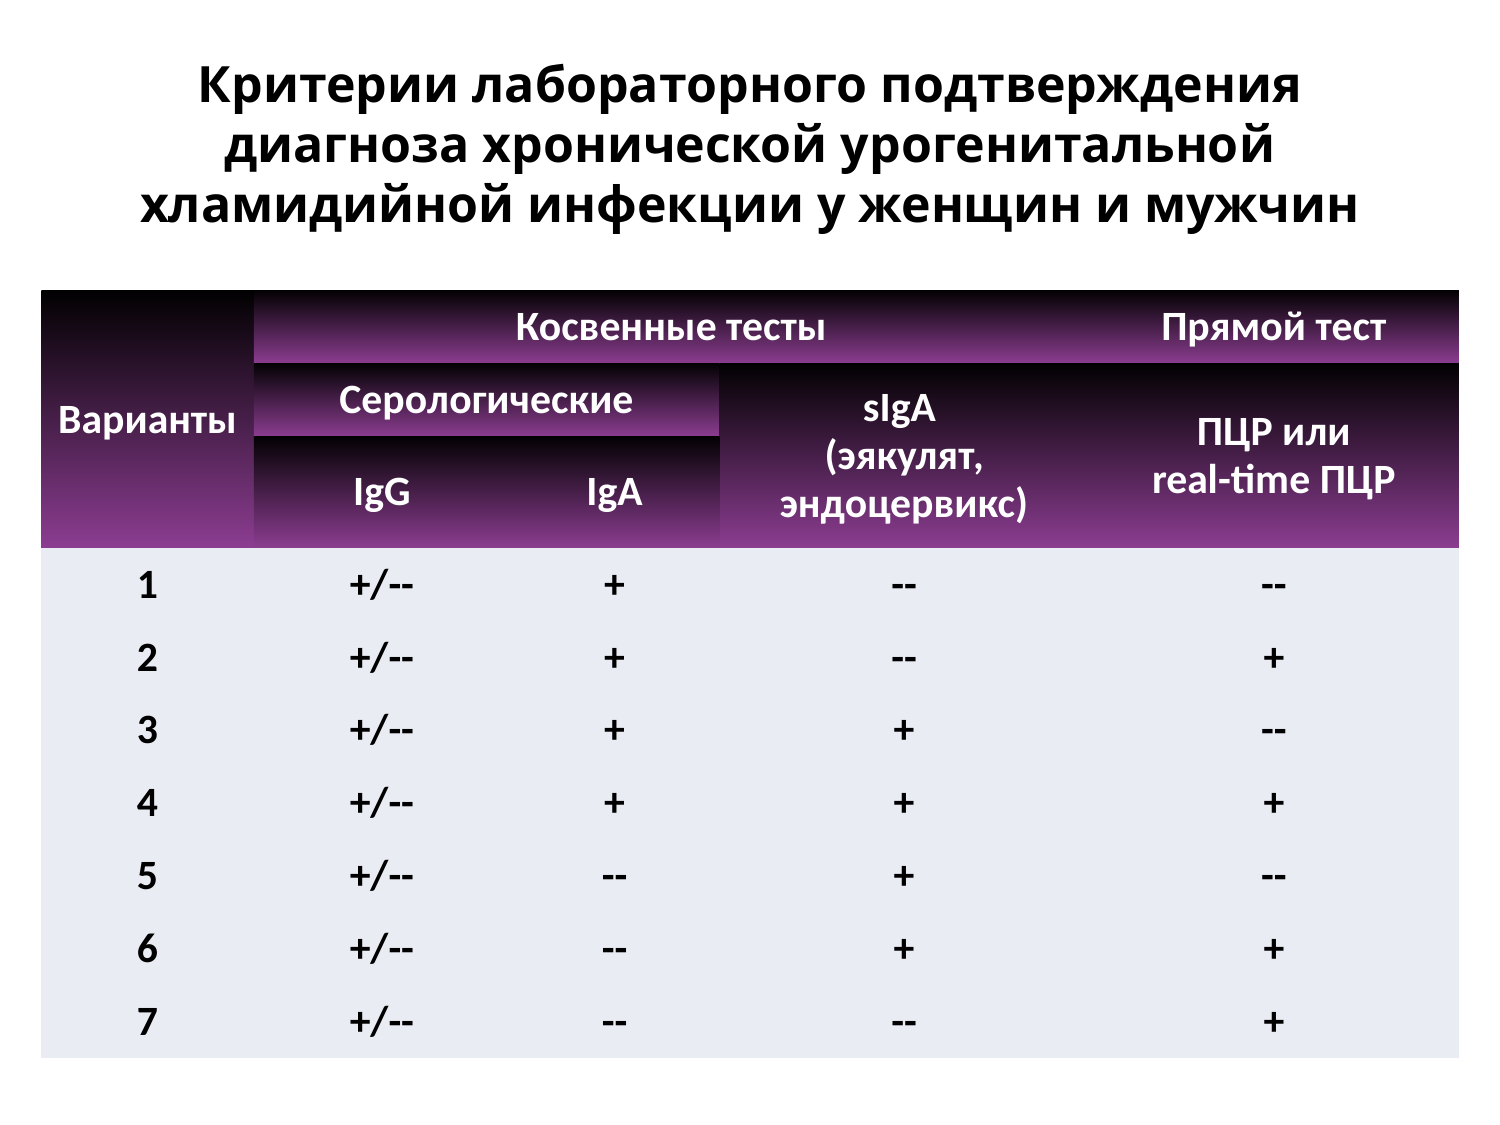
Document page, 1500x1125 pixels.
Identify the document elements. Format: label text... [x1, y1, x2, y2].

title Критерии лабораторного подтверждения диагноза хронической урогенитальной хламидийной инфекции у женщин и мужчин [75, 45, 1425, 233]
table_cell IgA [510, 436, 719, 548]
table_cell + [1089, 767, 1459, 840]
table_cell -- [510, 840, 719, 912]
table_cell ПЦР или real-time ПЦР [1089, 364, 1459, 548]
table_cell + [719, 840, 1089, 912]
table_cell + [510, 694, 719, 767]
table_cell -- [510, 985, 719, 1058]
table_cell + [1089, 985, 1459, 1058]
table_cell sIgA (эякулят, эндоцервикс) [719, 364, 1089, 548]
table_cell -- [1089, 694, 1459, 767]
table_cell +/-- [254, 694, 510, 767]
table_cell -- [1089, 840, 1459, 912]
table_cell + [719, 694, 1089, 767]
table_cell +/-- [254, 548, 510, 621]
table_cell + [719, 912, 1089, 985]
table_header Прямой тест [1089, 291, 1459, 364]
table_cell -- [1089, 548, 1459, 621]
table_cell +/-- [254, 767, 510, 840]
table_cell +/-- [254, 621, 510, 694]
table_cell -- [719, 985, 1089, 1058]
table_cell + [719, 767, 1089, 840]
table_cell 4 [41, 767, 254, 840]
table_cell 3 [41, 694, 254, 767]
table_cell 6 [41, 912, 254, 985]
table_cell 5 [41, 840, 254, 912]
table_cell + [1089, 912, 1459, 985]
table_cell 7 [41, 985, 254, 1058]
table_cell +/-- [254, 912, 510, 985]
table_cell + [510, 767, 719, 840]
table_cell +/-- [254, 840, 510, 912]
table_cell 2 [41, 621, 254, 694]
table_header Косвенные тесты [254, 291, 1089, 364]
table_cell + [510, 548, 719, 621]
table_header Варианты [41, 291, 254, 548]
table_cell + [1089, 621, 1459, 694]
table_cell Серологические [254, 364, 719, 436]
table_cell -- [719, 621, 1089, 694]
table_cell +/-- [254, 985, 510, 1058]
table_cell IgG [254, 436, 510, 548]
table_cell + [510, 621, 719, 694]
table_cell -- [719, 548, 1089, 621]
table_cell 1 [41, 548, 254, 621]
table_cell -- [510, 912, 719, 985]
